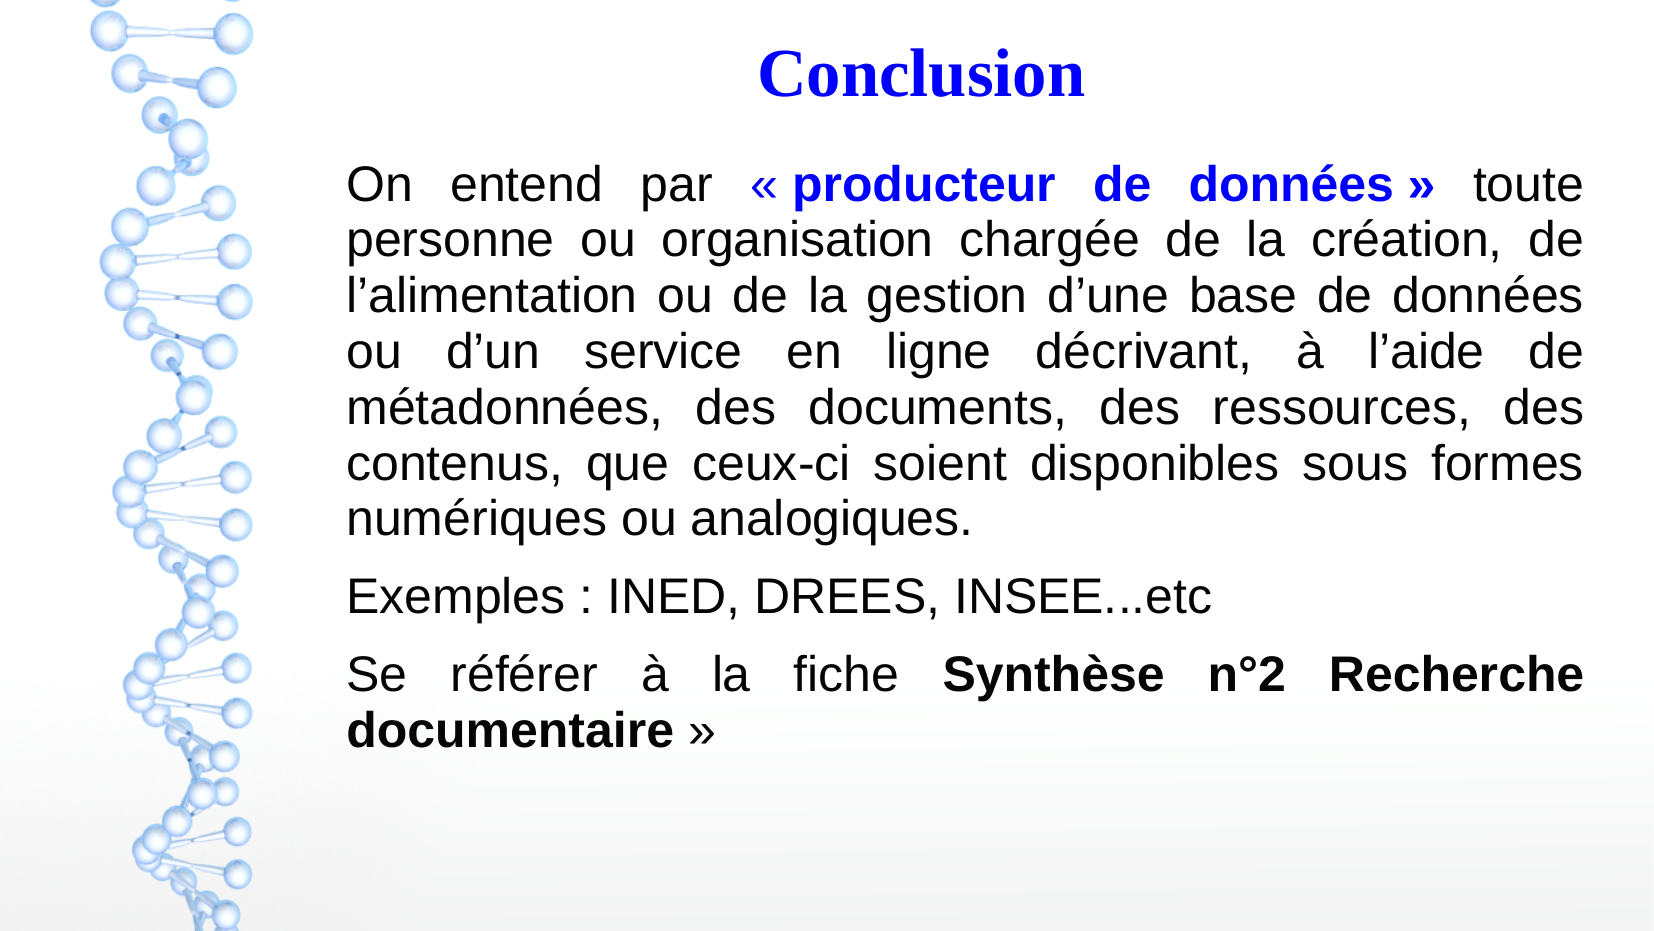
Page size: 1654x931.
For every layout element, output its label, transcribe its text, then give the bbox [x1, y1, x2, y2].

list On entend par « producteur de données » toute personne ou organisation chargée de la création, de l’alimentation ou de la gestion d’une base de données ou d’un service en ligne décrivant, à l’aide de métadonnées, des documents, des ressources, des contenus, que ceux-ci soient disponibles sous formes numériques ou analogiques. Exemples : INED, DREES, INSEE...etc Se référer à la fiche Synthèse n°2 Recherche documentaire » [275, 155, 1585, 760]
picture [0, 0, 1654, 931]
title Conclusion [265, 35, 1595, 112]
